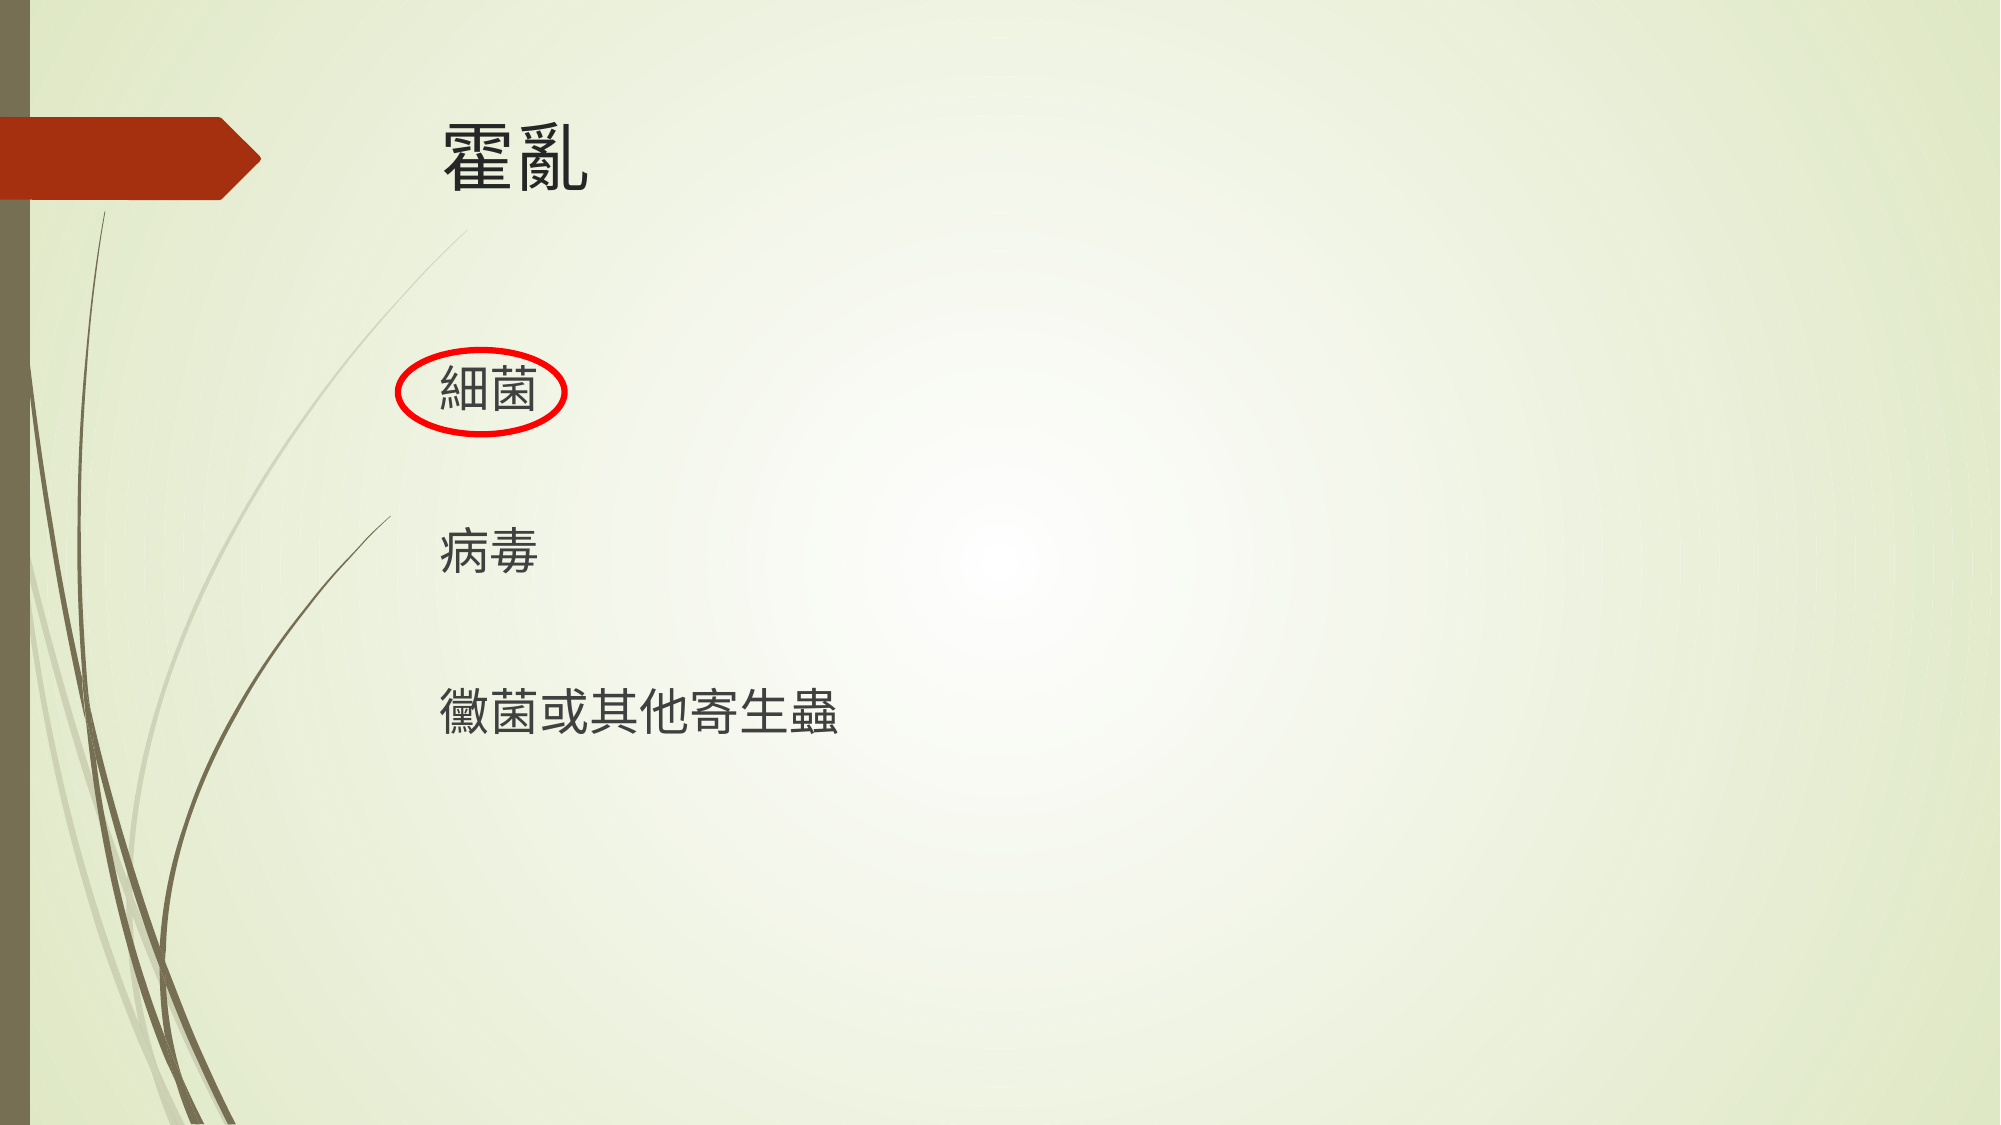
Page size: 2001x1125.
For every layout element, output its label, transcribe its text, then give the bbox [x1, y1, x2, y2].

title 霍亂 [425, 102, 1888, 313]
list 細菌 病毒 黴菌或其他寄生蟲 [424, 354, 561, 431]
list 細菌 病毒 黴菌或其他寄生蟲 [424, 350, 1888, 970]
